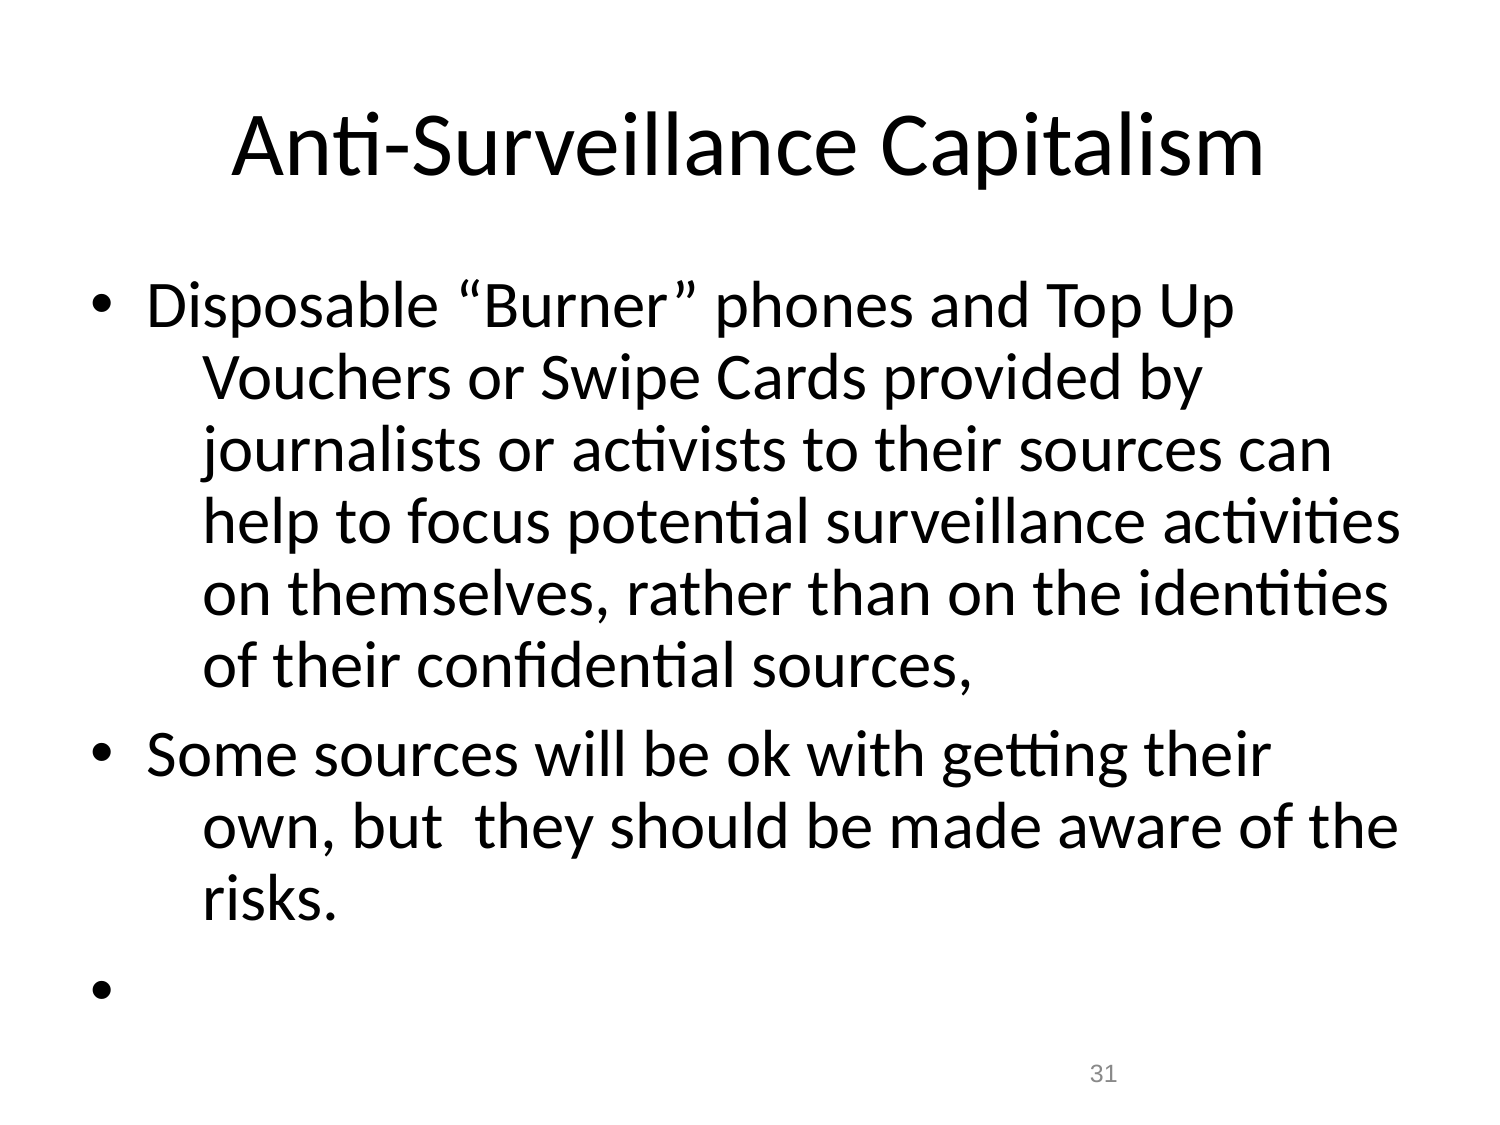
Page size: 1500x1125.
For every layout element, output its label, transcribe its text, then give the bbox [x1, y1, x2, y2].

list Disposable “Burner” phones and Top Up Vouchers or Swipe Cards provided by journalists or activists to their sources can help to focus potential surveillance activities on themselves, rather than on the identities of their confidential sources, Some sources will be ok with getting their own, but they should be made aware of the risks. [75, 262, 1426, 1005]
title Anti-Surveillance Capitalism [75, 45, 1426, 233]
text_box 23 [1074, 1042, 1426, 1103]
